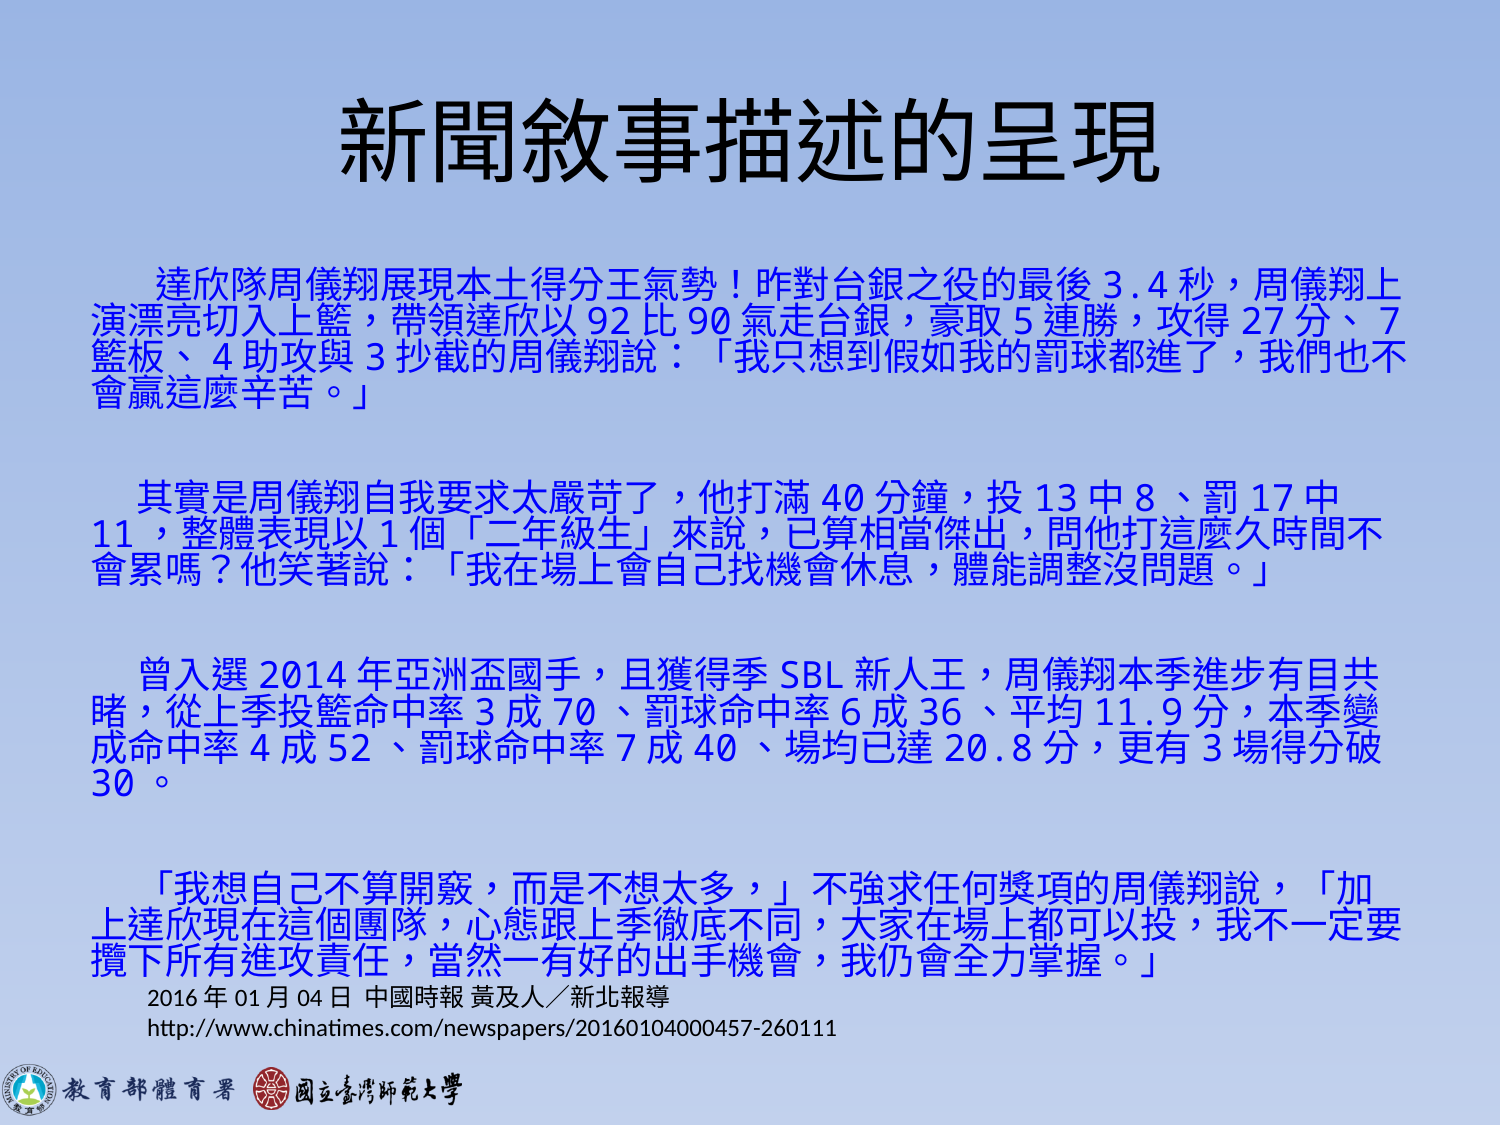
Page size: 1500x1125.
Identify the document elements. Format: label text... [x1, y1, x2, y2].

title 新聞敘事描述的呈現 [75, 45, 1426, 233]
list 達欣隊周儀翔展現本土得分王氣勢！昨對台銀之役的最後3.4秒，周儀翔上演漂亮切入上籃，帶領達欣以92比90氣走台銀，豪取5連勝，攻得27分、7籃板、4助攻與3抄截的周儀翔說：「我只想到假如我的罰球都進了，我們也不會贏這麼辛苦。」 其實是周儀翔自我要求太嚴苛了，他打滿40分鐘，投13中8、罰17中11，整體表現以1個「二年級生」來說，已算相當傑出，問他打這麼久時間不會累嗎？他笑著說：「我在場上會自己找機會休息，體能調整沒問題。」 曾入選2014年亞洲盃國手，且獲得季SBL新人王，周儀翔本季進步有目共睹，從上季投籃命中率3成70、罰球命中率6成36、平均11.9分，本季變成命中率4成52、罰球命中率7成40、場均已達20.8分，更有3場得分破30。 「我想自己不算開竅，而是不想太多，」不強求任何獎項的周儀翔說，「加上達欣現在這個團隊，心態跟上季徹底不同，大家在場上都可以投，我不一定要攬下所有進攻責任，當然一有好的出手機會，我仍會全力掌握。」 [75, 262, 1426, 1005]
text_box 2016年01月04日 中國時報 黃及人／新北報導 http://www.chinatimes.com/newspapers/20160104000457-260111 [132, 974, 1438, 1049]
